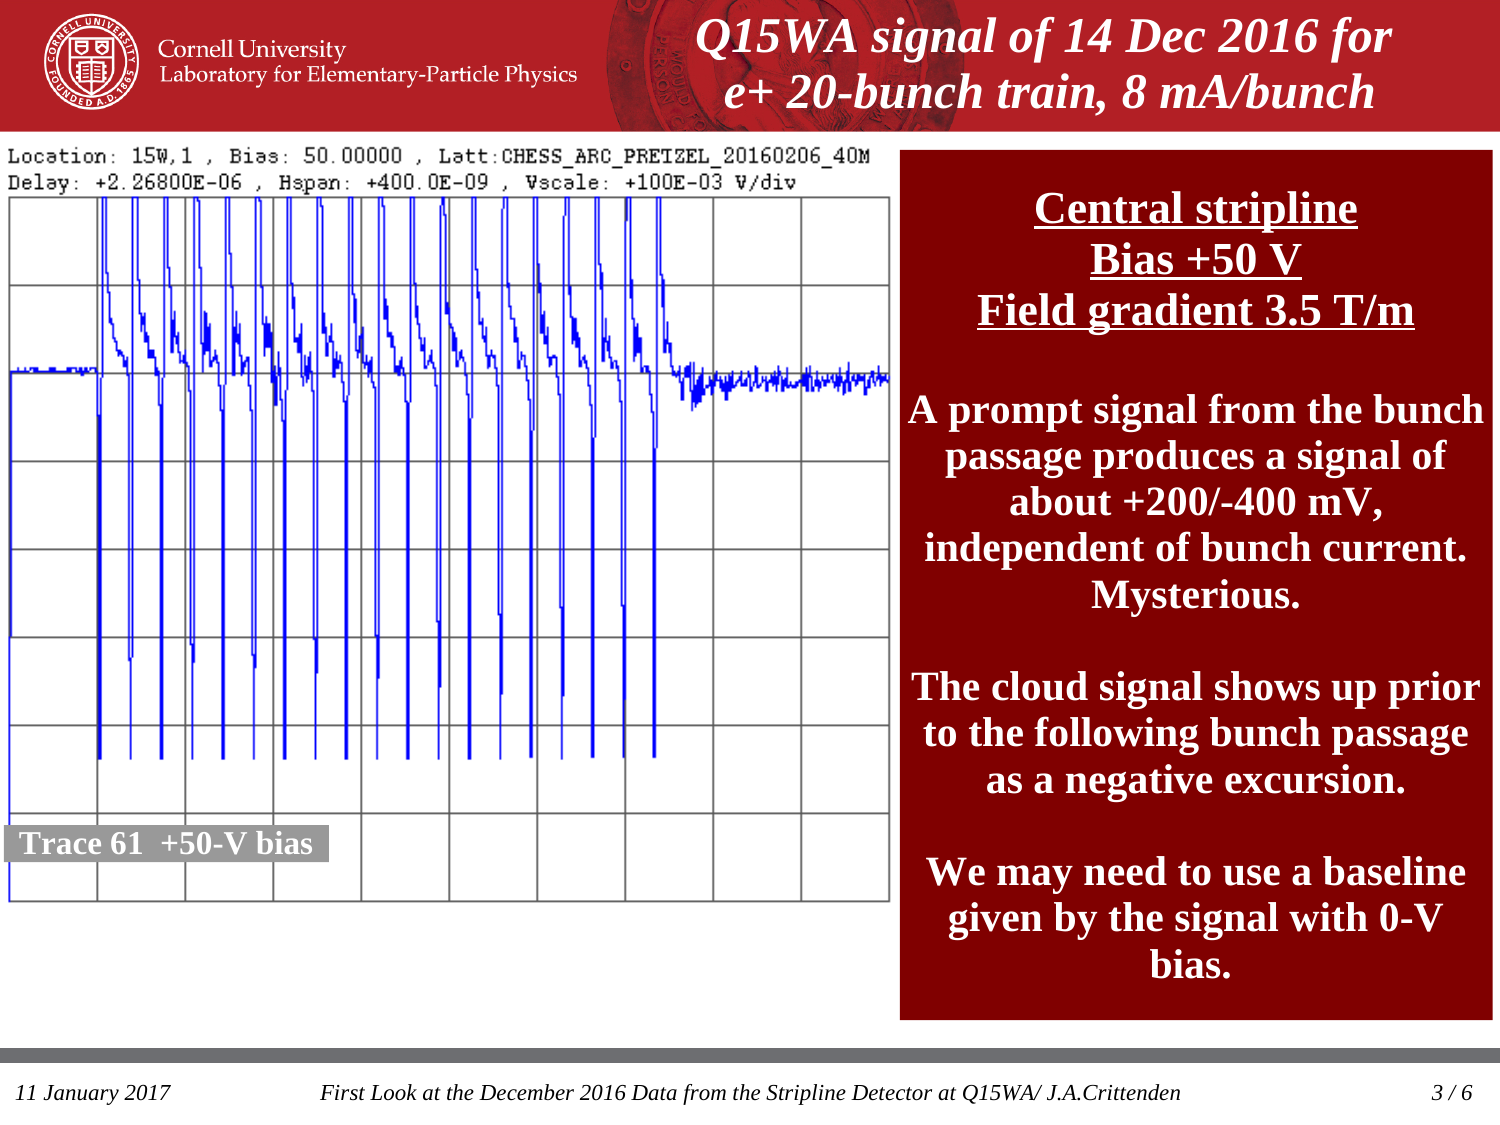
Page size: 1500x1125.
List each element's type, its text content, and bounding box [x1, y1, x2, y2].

picture [0, 137, 901, 1017]
text_box Central stripline Bias +50 V Field gradient 3.5 T/m A prompt signal from the bunch passage produces a signal of about +200/-400 mV, independent of bunch current. Mysterious. The cloud signal shows up prior to the following bunch passage as a negative excursion. We may need to use a baseline given by the signal with 0-V bias. [899, 149, 1493, 1021]
title Q15WA signal of 14 Dec 2016 for e+ 20-bunch train, 8 mA/bunch [600, 7, 1500, 121]
text_box Trace 61 +50-V bias [3, 825, 329, 863]
picture [0, 0, 1500, 132]
